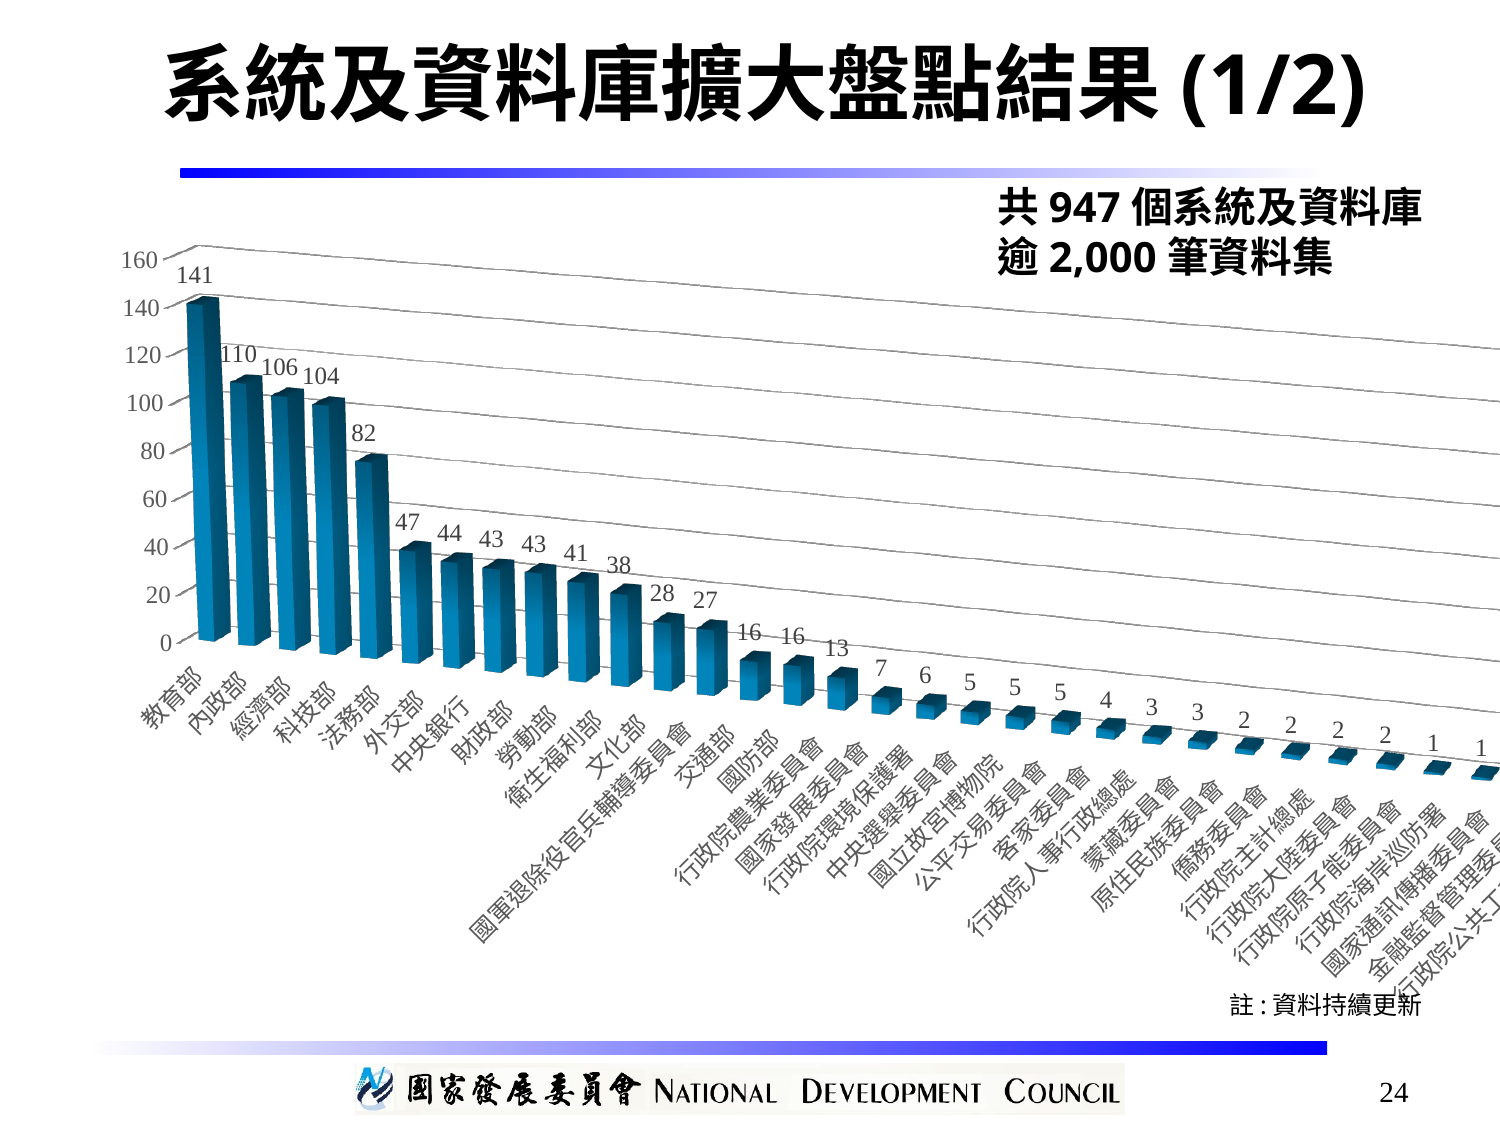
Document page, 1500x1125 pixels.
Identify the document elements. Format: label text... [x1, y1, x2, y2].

text_box 註:資料持續更新 [1214, 982, 1438, 1027]
chart [47, 229, 1500, 1028]
text_box 共947個系統及資料庫 逾2,000筆資料集 [982, 173, 1425, 290]
text_box 24 [1364, 1070, 1490, 1106]
text_box 系統及資料庫擴大盤點結果(1/2) [108, 23, 1420, 164]
